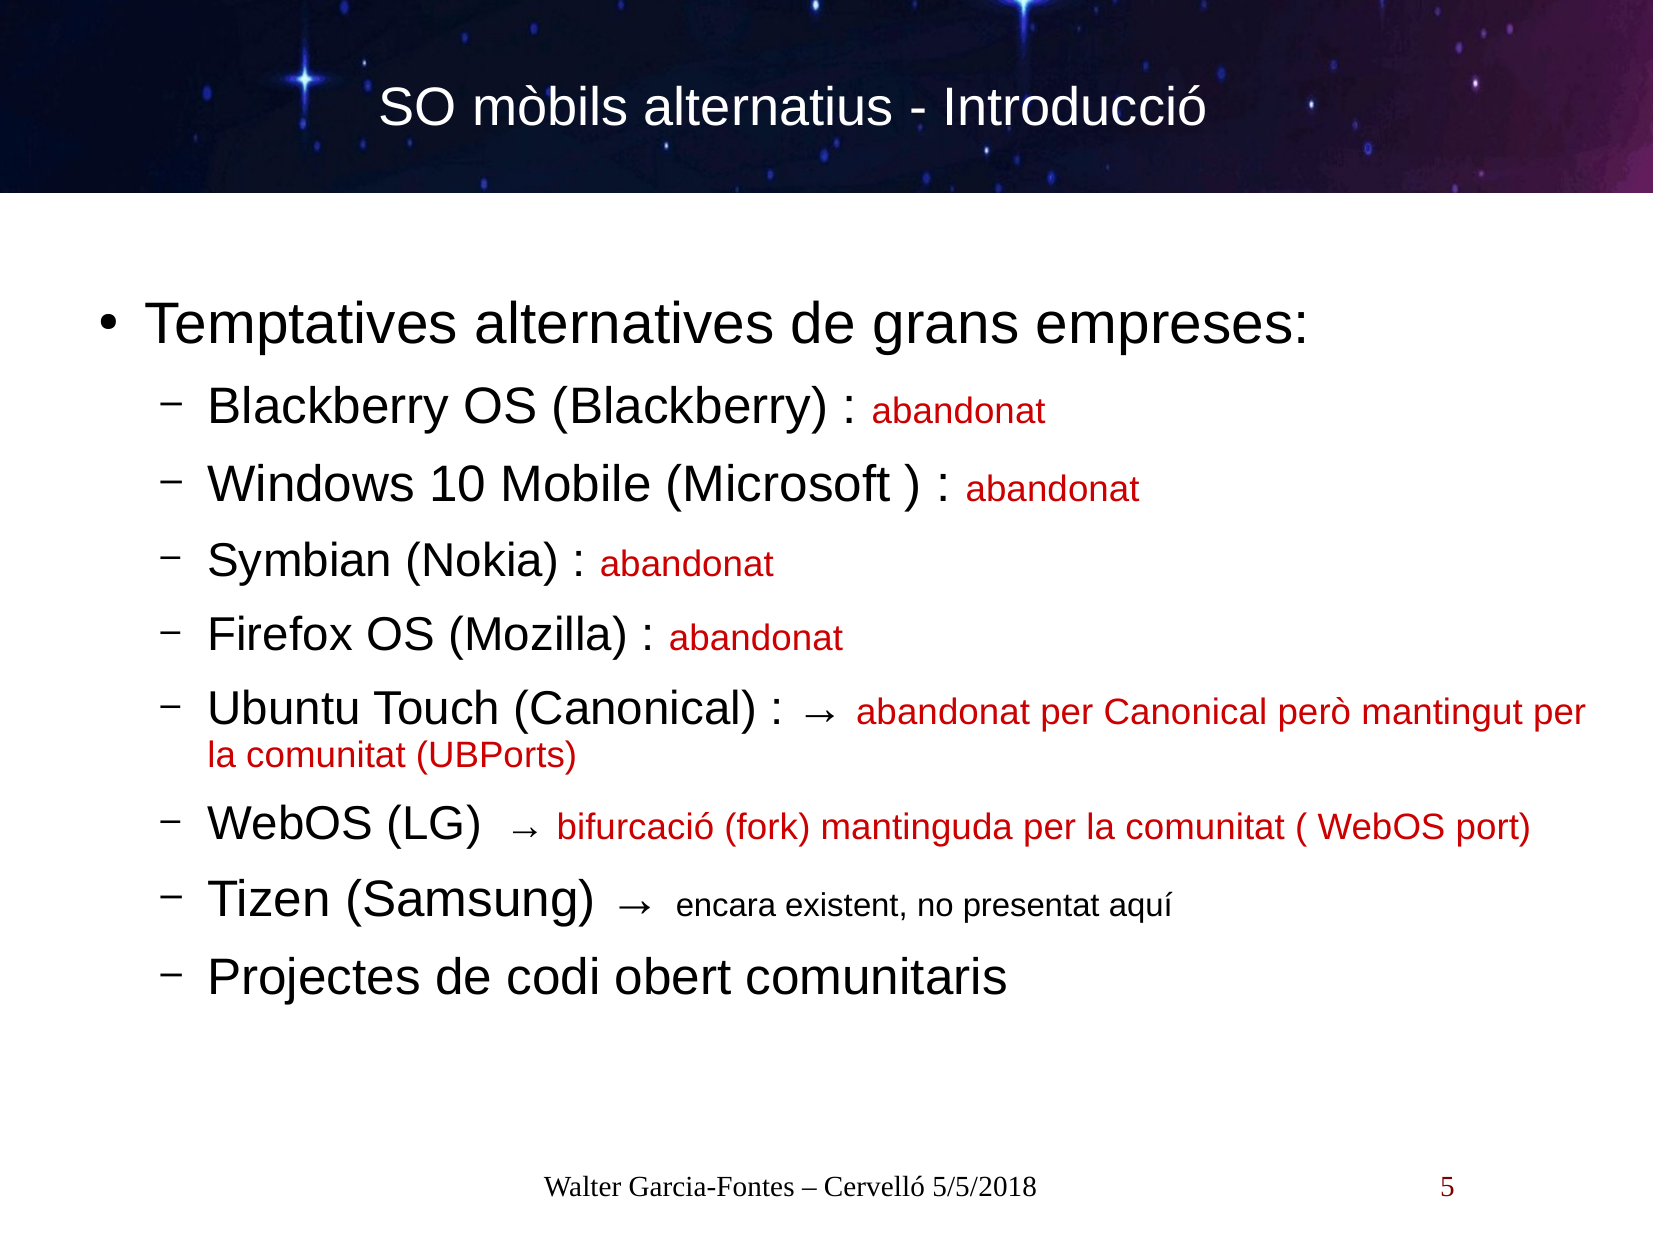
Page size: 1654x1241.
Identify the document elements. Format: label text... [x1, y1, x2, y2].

list Temptatives alternatives de grans empreses: Blackberry OS (Blackberry) : abandonat Windows 10 Mobile (Microsoft ) : abandonat Symbian (Nokia) : abandonat Firefox OS (Mozilla) : abandonat Ubuntu Touch (Canonical) : → abandonat per Canonical però mantingut per la comunitat (UBPorts) WebOS (LG) → bifurcació (fork) mantinguda per la comunitat ( WebOS port) Tizen (Samsung) → encara existent, no presentat aquí Projectes de codi obert comunitaris [82, 290, 1620, 1010]
title SO mòbils alternatius - Introducció [57, 2, 1546, 211]
picture [0, 0, 1653, 193]
